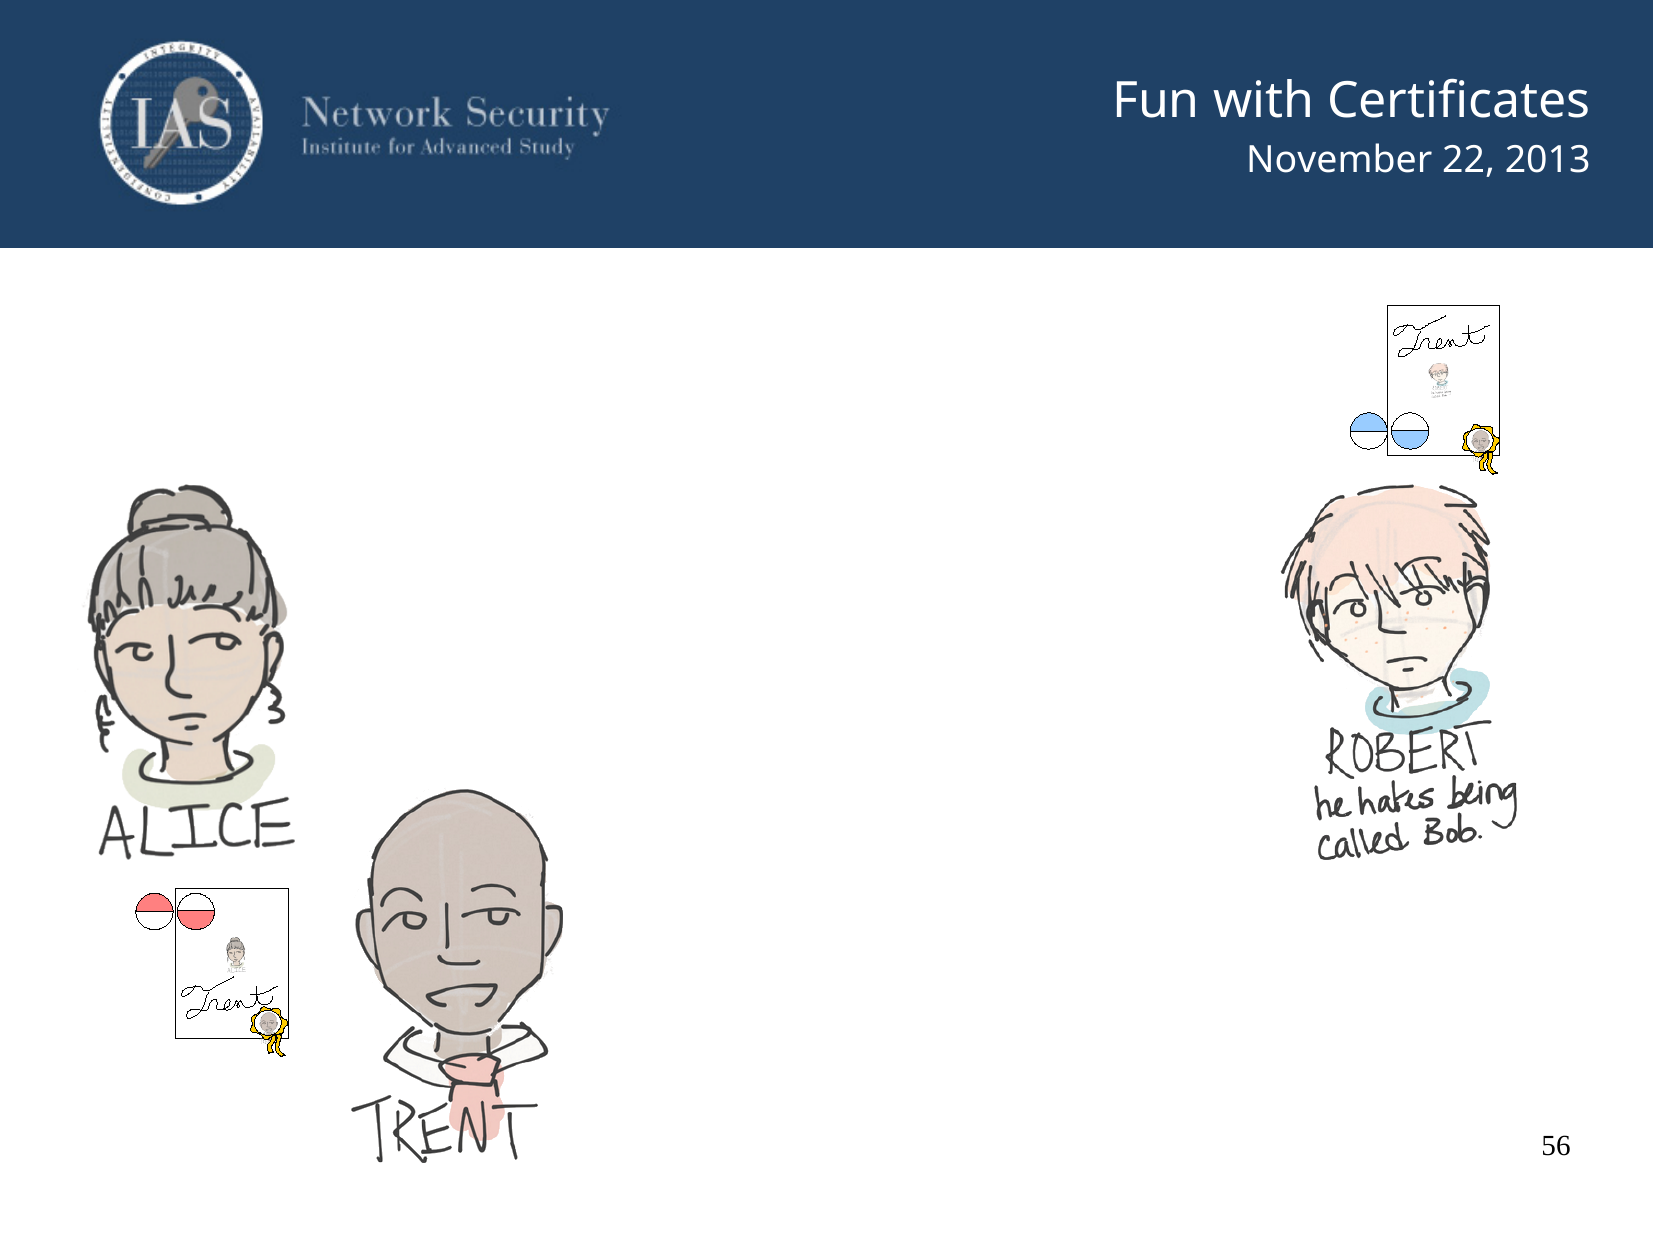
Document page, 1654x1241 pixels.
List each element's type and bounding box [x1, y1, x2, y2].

picture [1428, 363, 1451, 398]
text_box [1462, 424, 1500, 475]
text_box [1350, 412, 1387, 432]
picture [75, 484, 295, 860]
picture [1471, 453, 1483, 462]
picture [351, 787, 563, 1163]
picture [0, 0, 1653, 248]
text_box [1391, 430, 1429, 450]
picture [225, 937, 246, 973]
picture [1471, 430, 1490, 452]
text_box [250, 1006, 289, 1057]
picture [259, 1035, 271, 1044]
text_box [177, 910, 215, 930]
picture [1280, 484, 1517, 860]
picture [259, 1012, 278, 1035]
text_box [135, 893, 174, 912]
